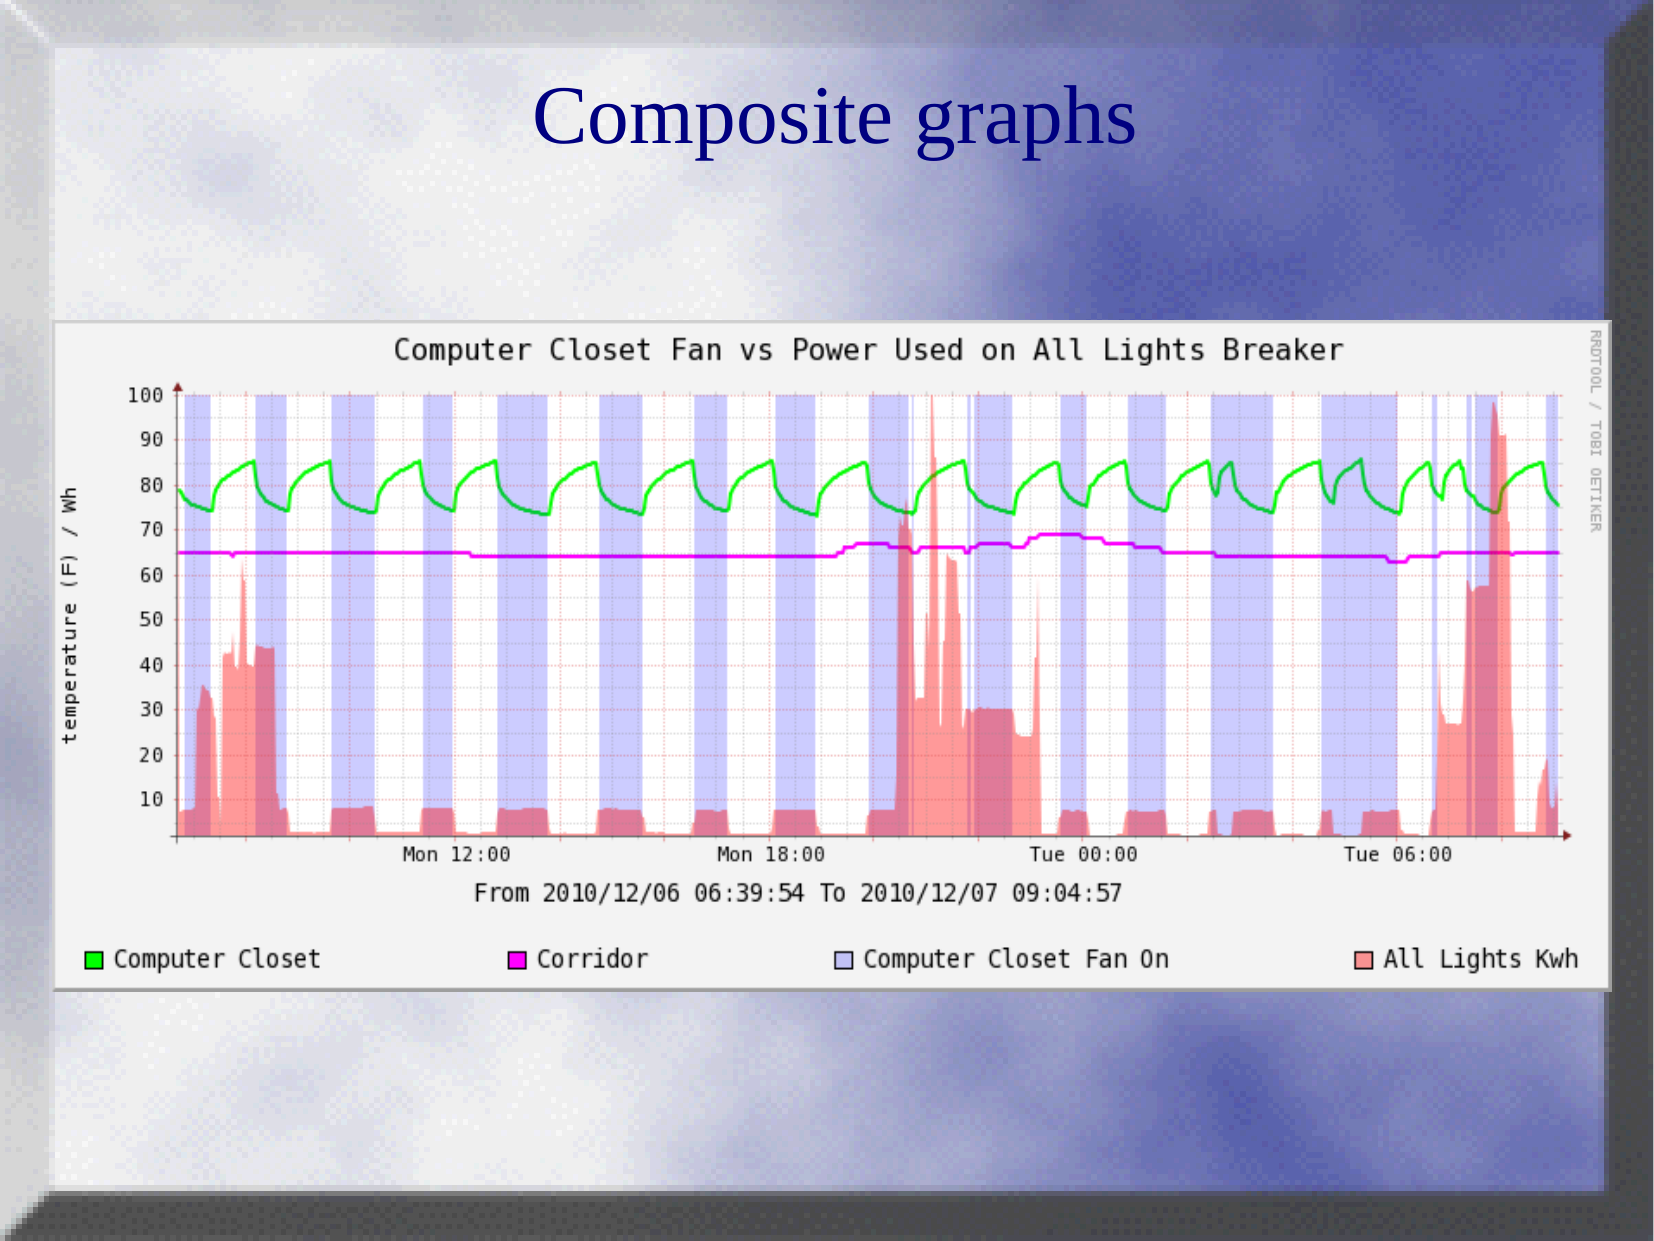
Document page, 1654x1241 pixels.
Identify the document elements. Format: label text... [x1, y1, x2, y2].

picture [0, 0, 1654, 1241]
title Composite graphs [120, 67, 1552, 165]
